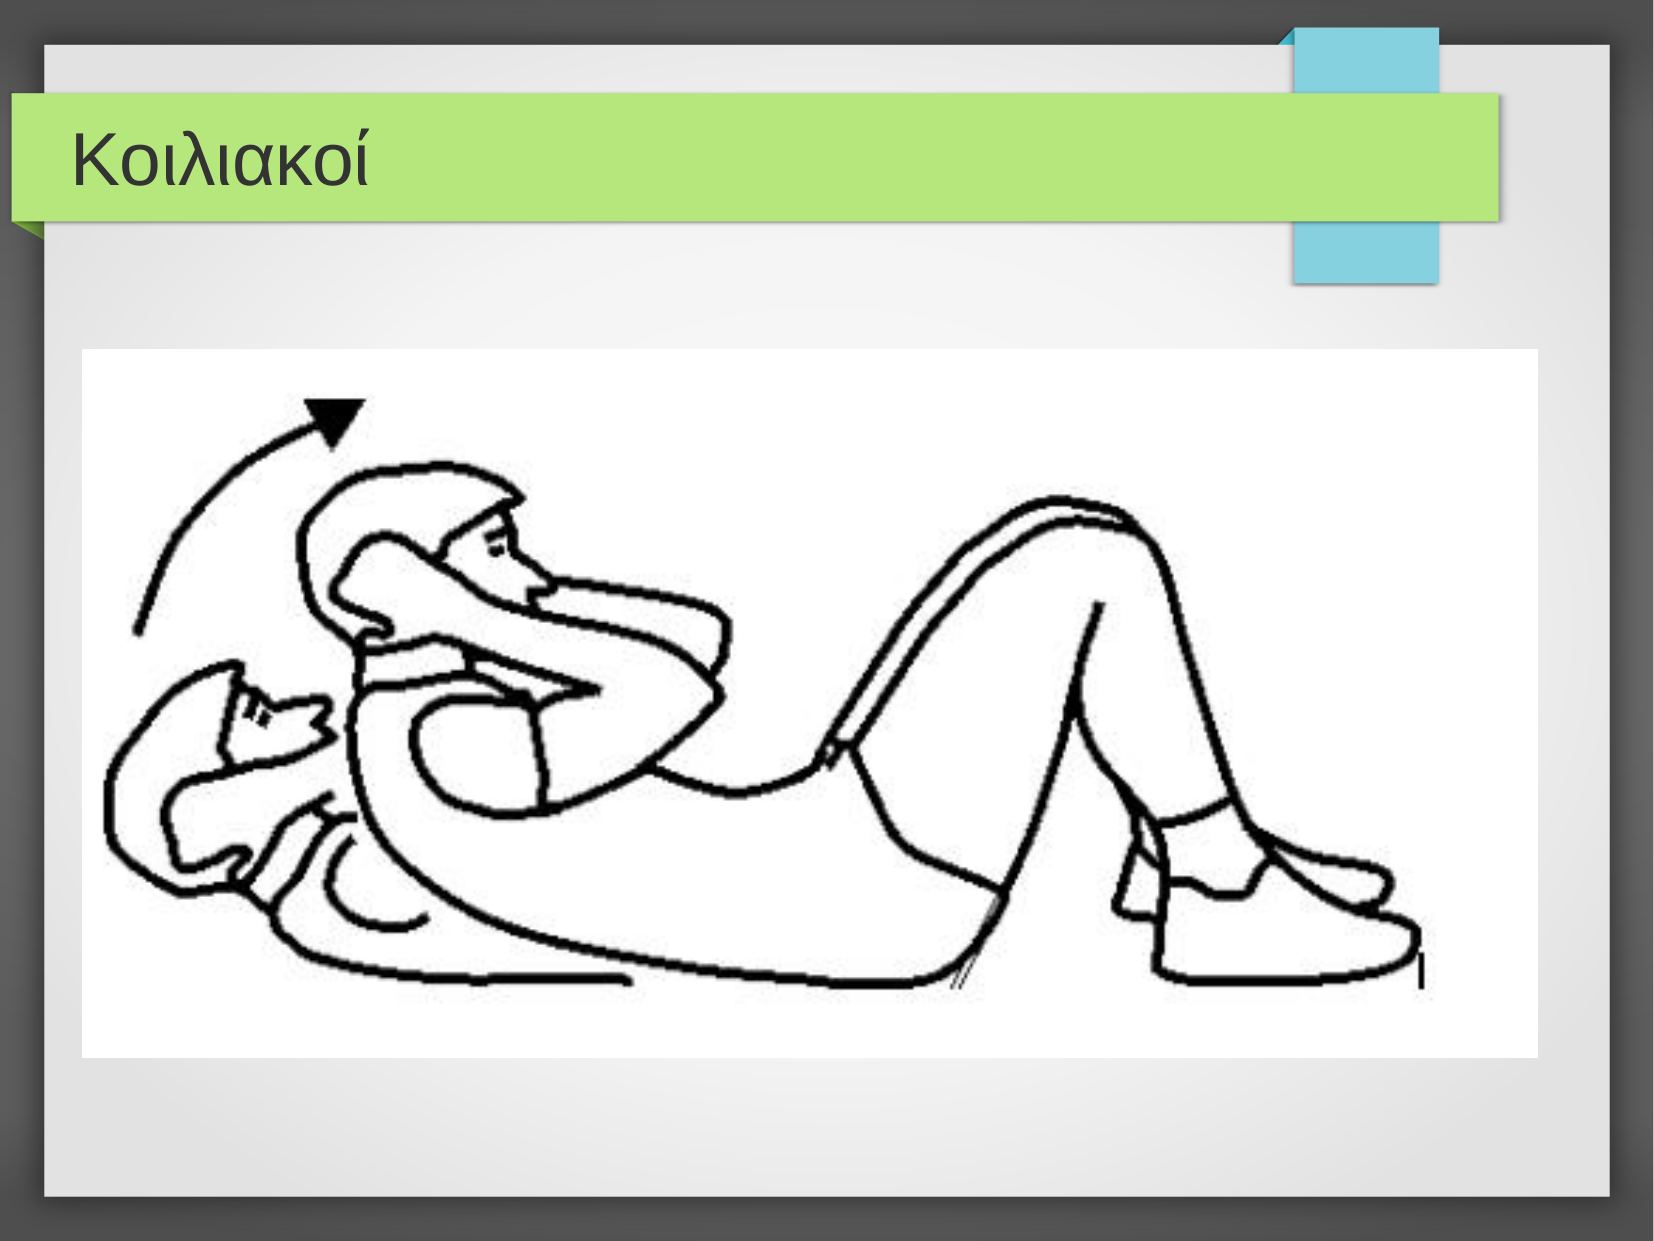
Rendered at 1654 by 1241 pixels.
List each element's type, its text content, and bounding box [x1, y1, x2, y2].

title Κοιλιακοί [70, 106, 1229, 213]
picture [0, 0, 1654, 1241]
